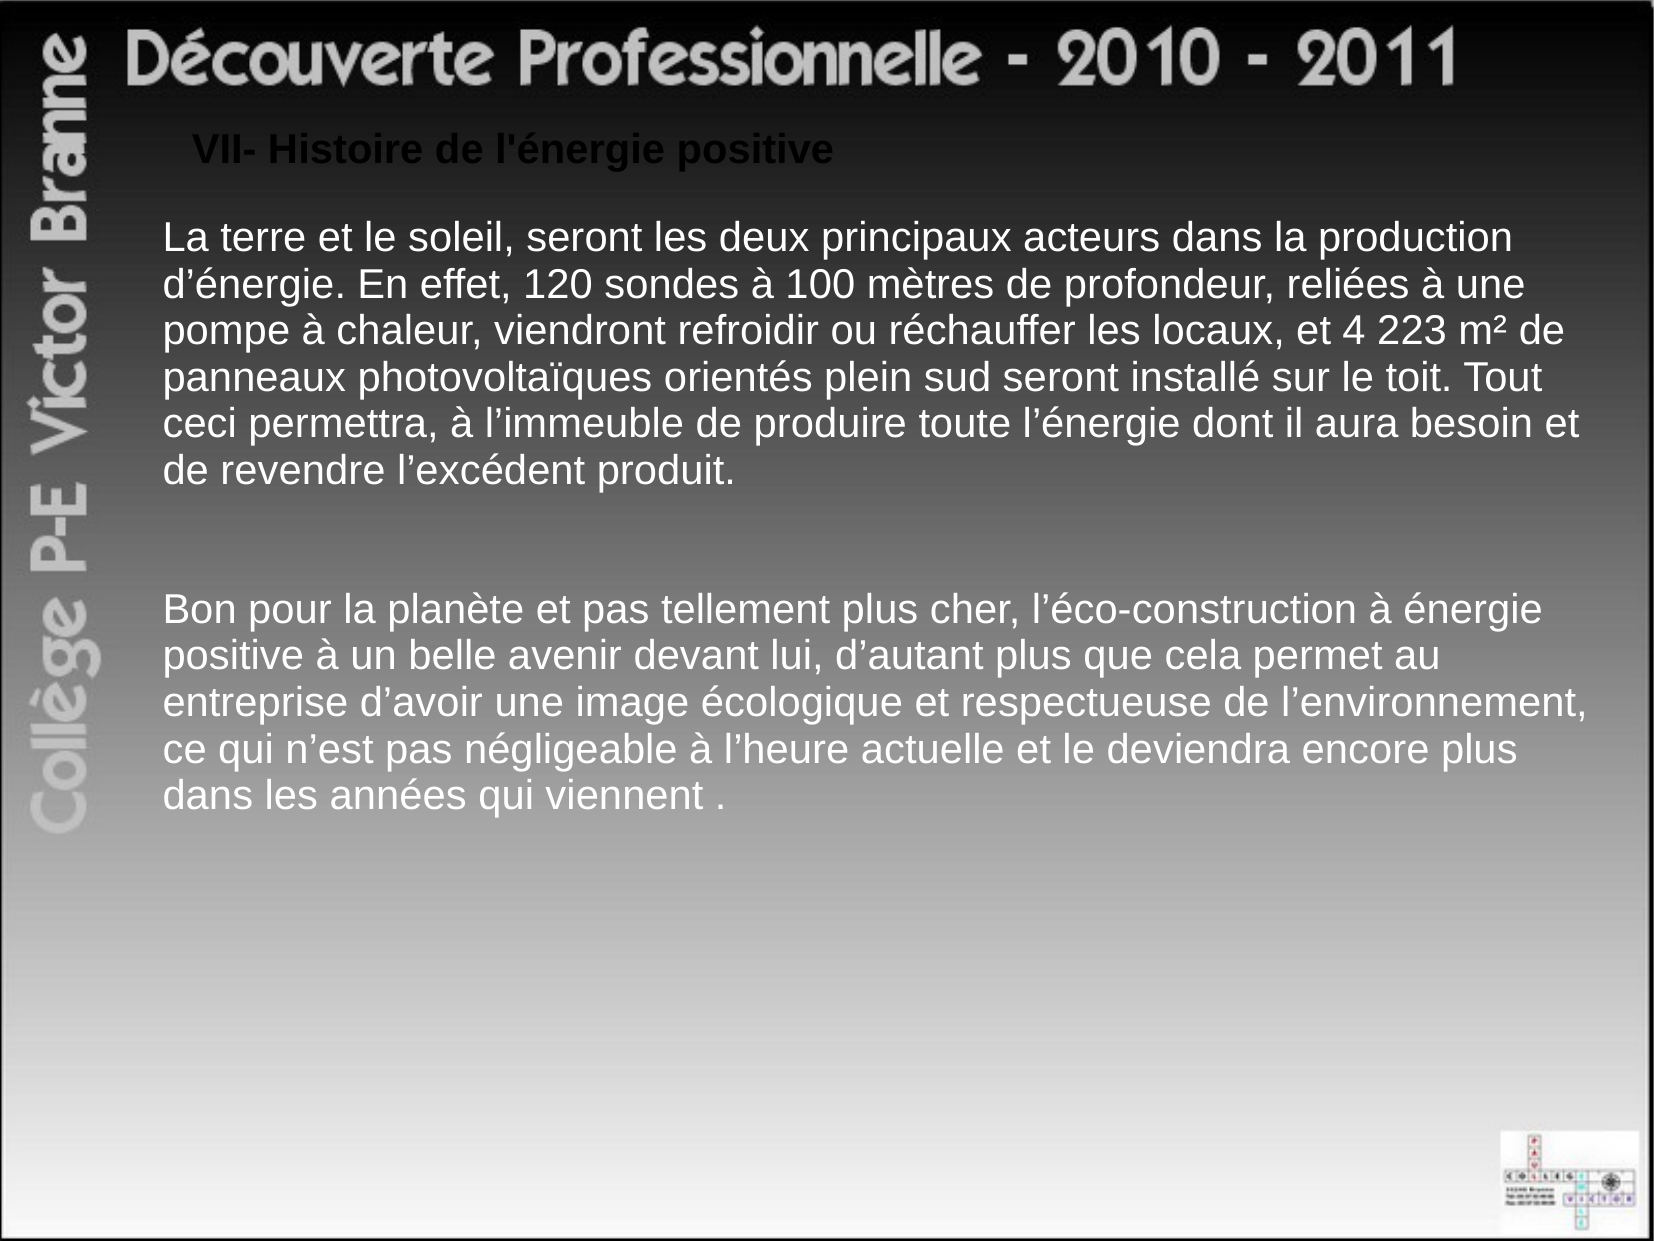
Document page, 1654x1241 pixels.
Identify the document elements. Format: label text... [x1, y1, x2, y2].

text_box La terre et le soleil, seront les deux principaux acteurs dans la production d’énergie. En effet, 120 sondes à 100 mètres de profondeur, reliées à une pompe à chaleur, viendront refroidir ou réchauffer les locaux, et 4 223 m² de panneaux photovoltaïques orientés plein sud seront installé sur le toit. Tout ceci permettra, à l’immeuble de produire toute l’énergie dont il aura besoin et de revendre l’excédent produit. Bon pour la planète et pas tellement plus cher, l’éco-construction à énergie positive à un belle avenir devant lui, d’autant plus que cela permet au entreprise d’avoir une image écologique et respectueuse de l’environnement, ce qui n’est pas négligeable à l’heure actuelle et le deviendra encore plus dans les années qui viennent . [147, 206, 1625, 1052]
text_box VII- Histoire de l'énergie positive [177, 118, 1625, 206]
picture [0, 0, 1654, 1241]
